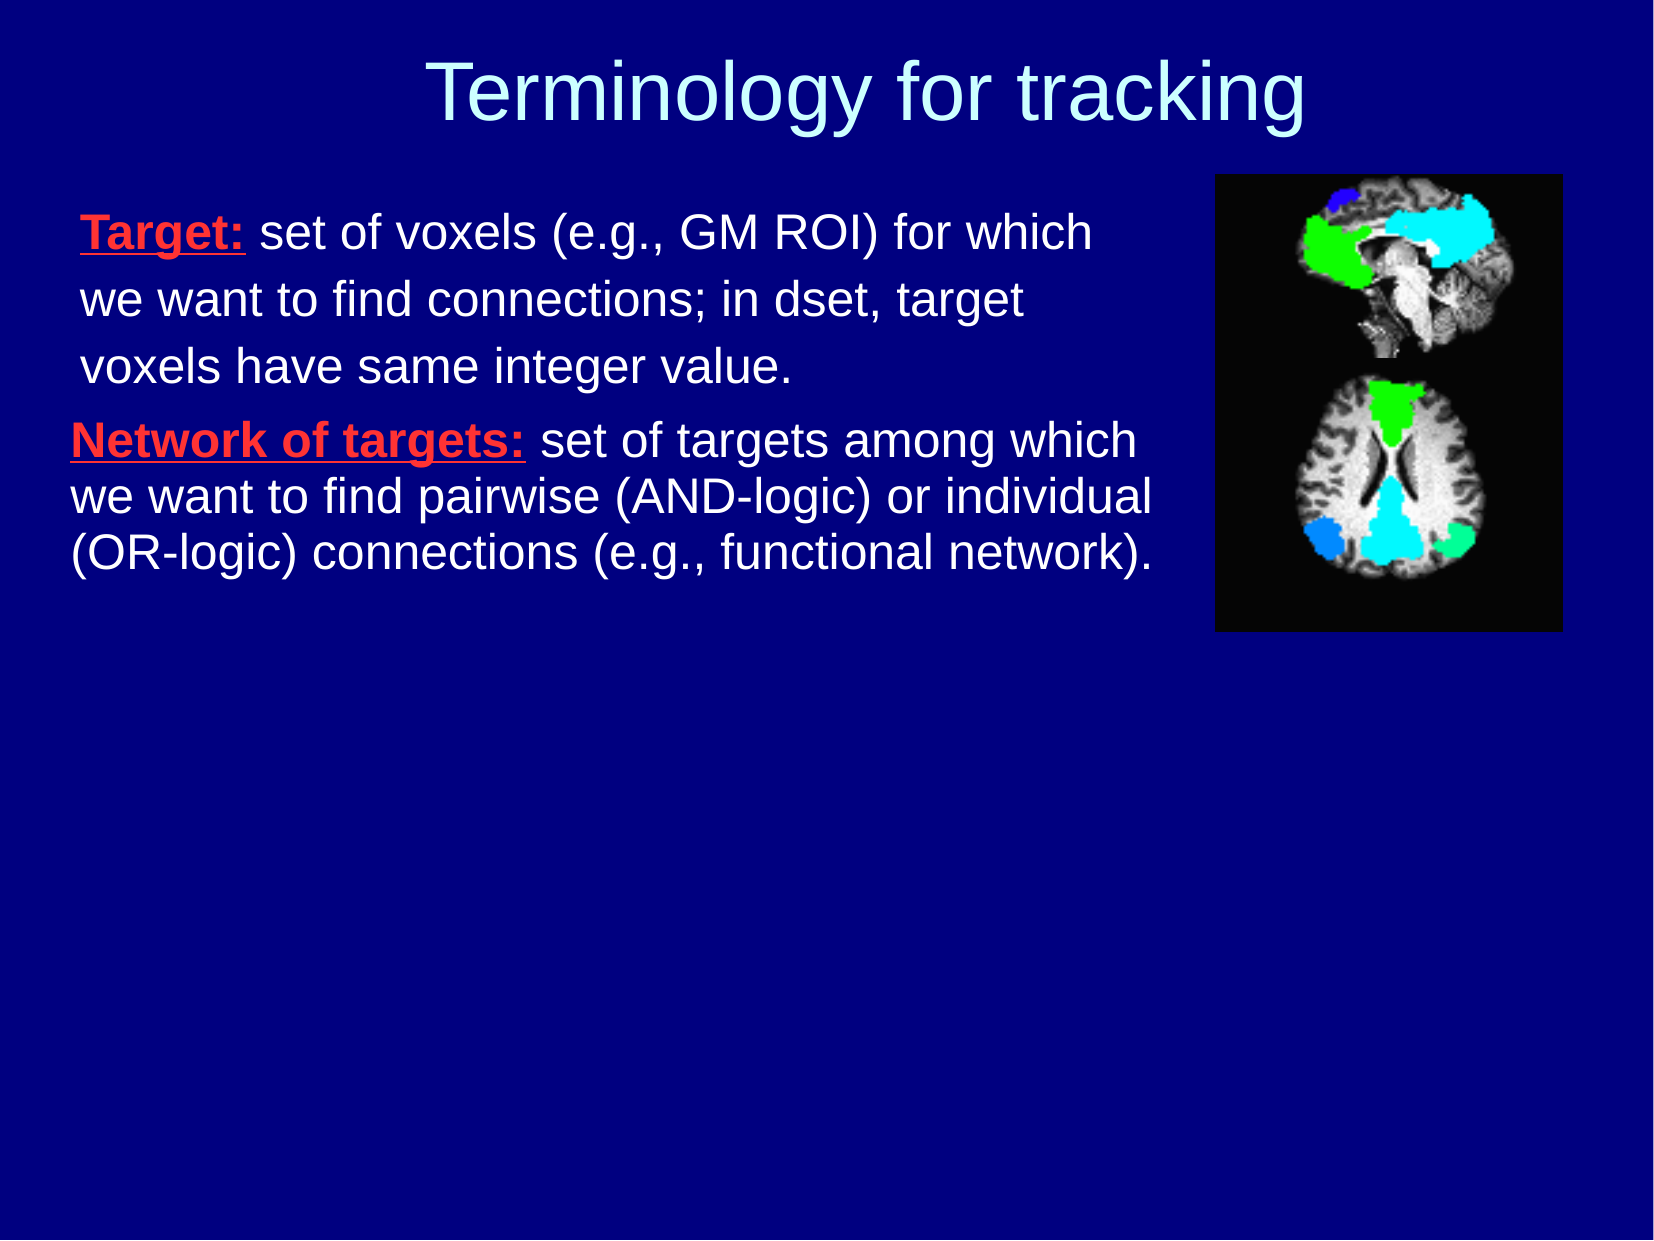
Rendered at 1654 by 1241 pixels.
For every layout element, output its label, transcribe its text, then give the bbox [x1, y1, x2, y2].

text_box Target: set of voxels (e.g., GM ROI) for which we want to find connections; in dset, target voxels have same integer value. [64, 186, 1126, 405]
text_box Network of targets: set of targets among which we want to find pairwise (AND-logic) or individual (OR-logic) connections (e.g., functional network). [55, 405, 1184, 610]
title Terminology for tracking [106, 23, 1627, 160]
picture [1215, 174, 1563, 632]
